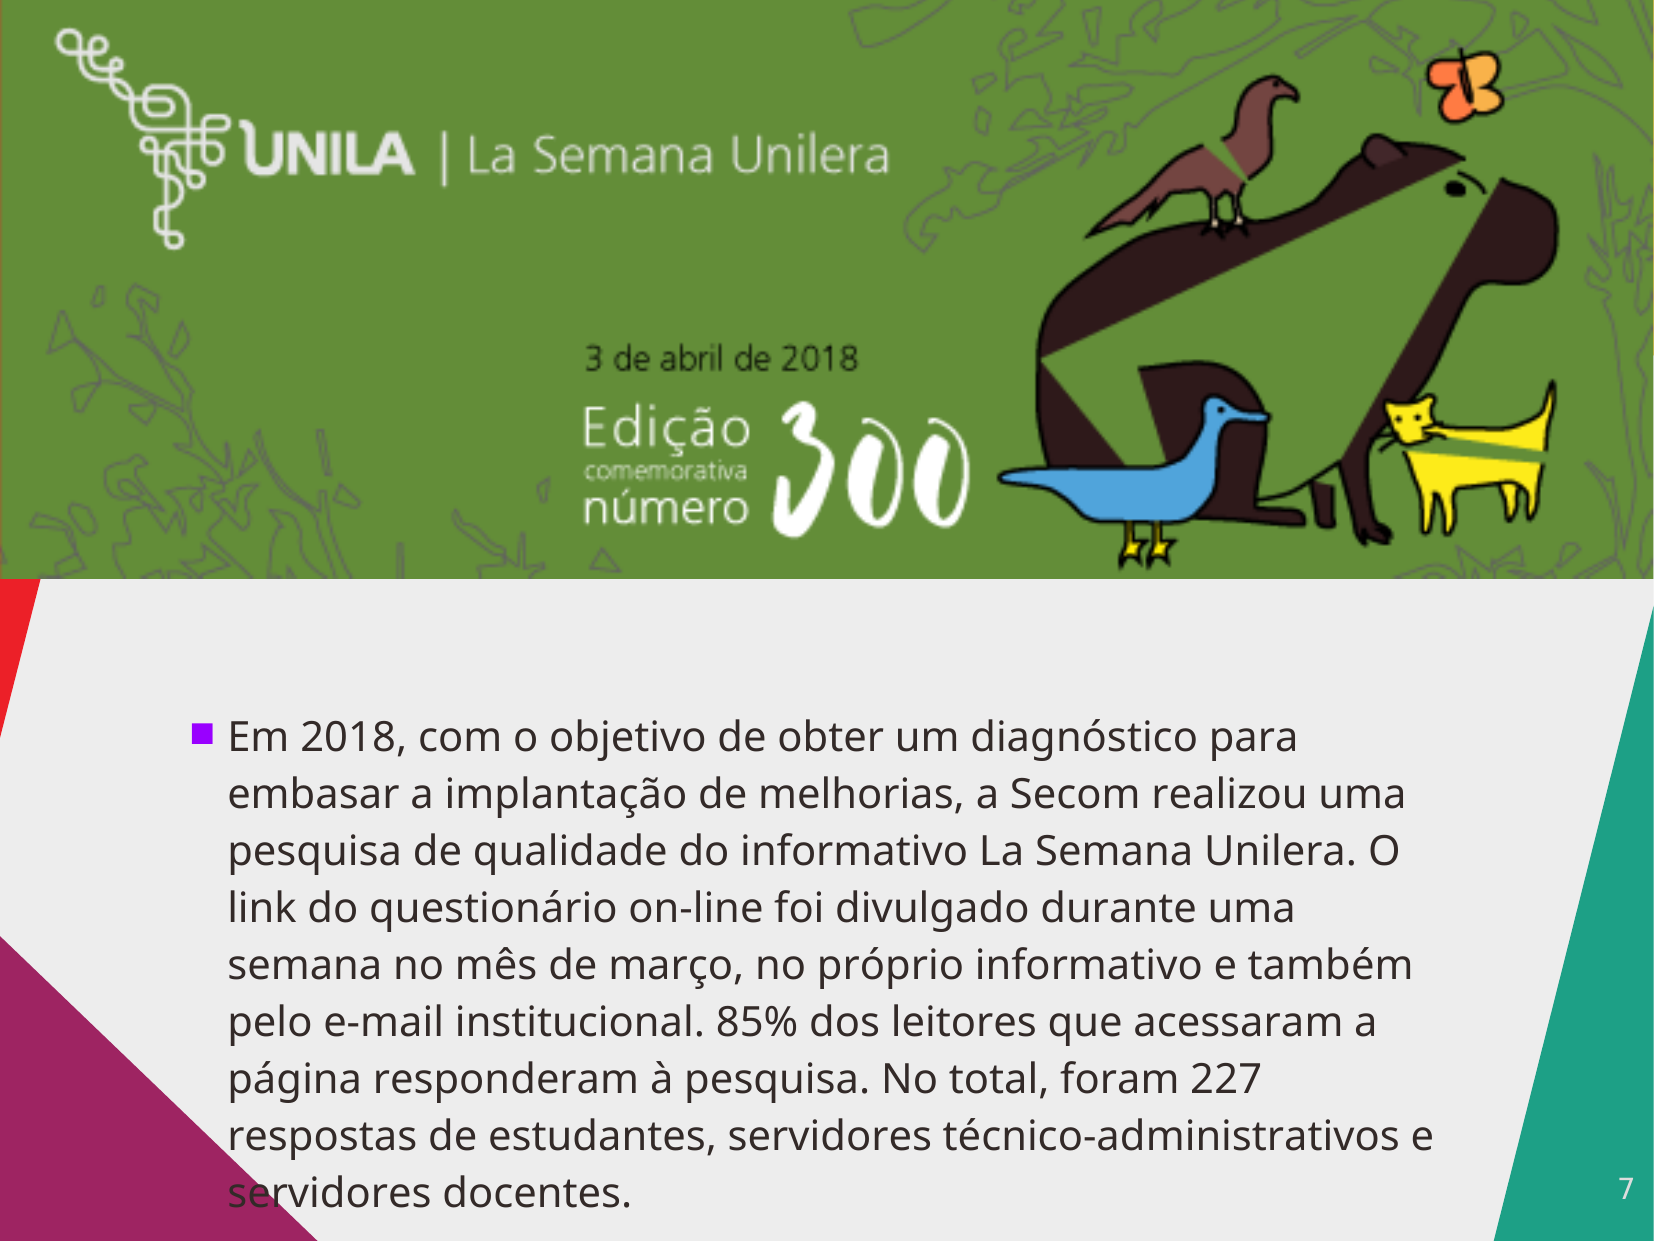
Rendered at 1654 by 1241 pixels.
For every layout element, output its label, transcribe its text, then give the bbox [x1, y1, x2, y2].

picture [0, 0, 1654, 579]
text_box Em 2018, com o objetivo de obter um diagnóstico para embasar a implantação de melhorias, a Secom realizou uma pesquisa de qualidade do informativo La Semana Unilera. O link do questionário on-line foi divulgado durante uma semana no mês de março, no próprio informativo e também pelo e-mail institucional. 85% dos leitores que acessaram a página responderam à pesquisa. No total, foram 227 respostas de estudantes, servidores técnico-administrativos e servidores docentes. [177, 579, 1465, 1241]
